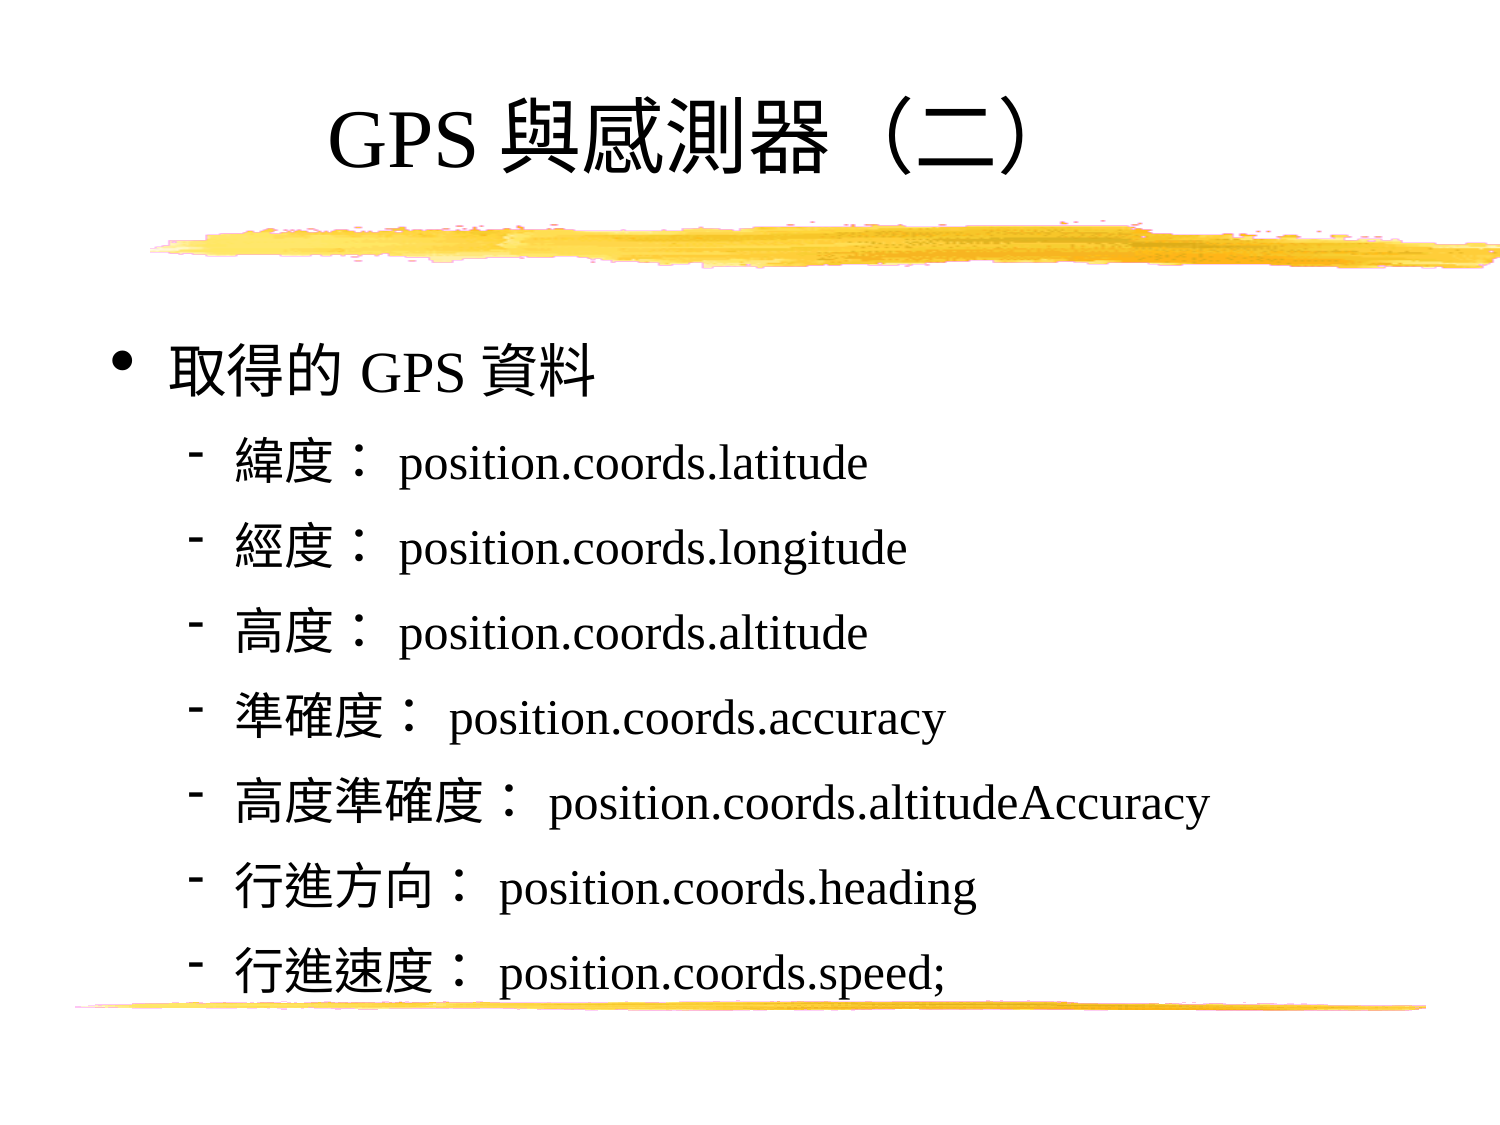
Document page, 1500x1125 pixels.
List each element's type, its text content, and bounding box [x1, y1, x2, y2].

picture [1388, 999, 1426, 1013]
list 取得的GPS資料 緯度：position.coords.latitude 經度：position.coords.longitude 高度：position.coords.altitude 準確度：position.coords.accuracy 高度準確度：position.coords.altitudeAccuracy 行進方向：position.coords.heading 行進速度：position.coords.speed; [112, 324, 1388, 1017]
picture [75, 999, 112, 1013]
title GPS與感測器（二） [66, 37, 1342, 225]
picture [150, 215, 1500, 279]
